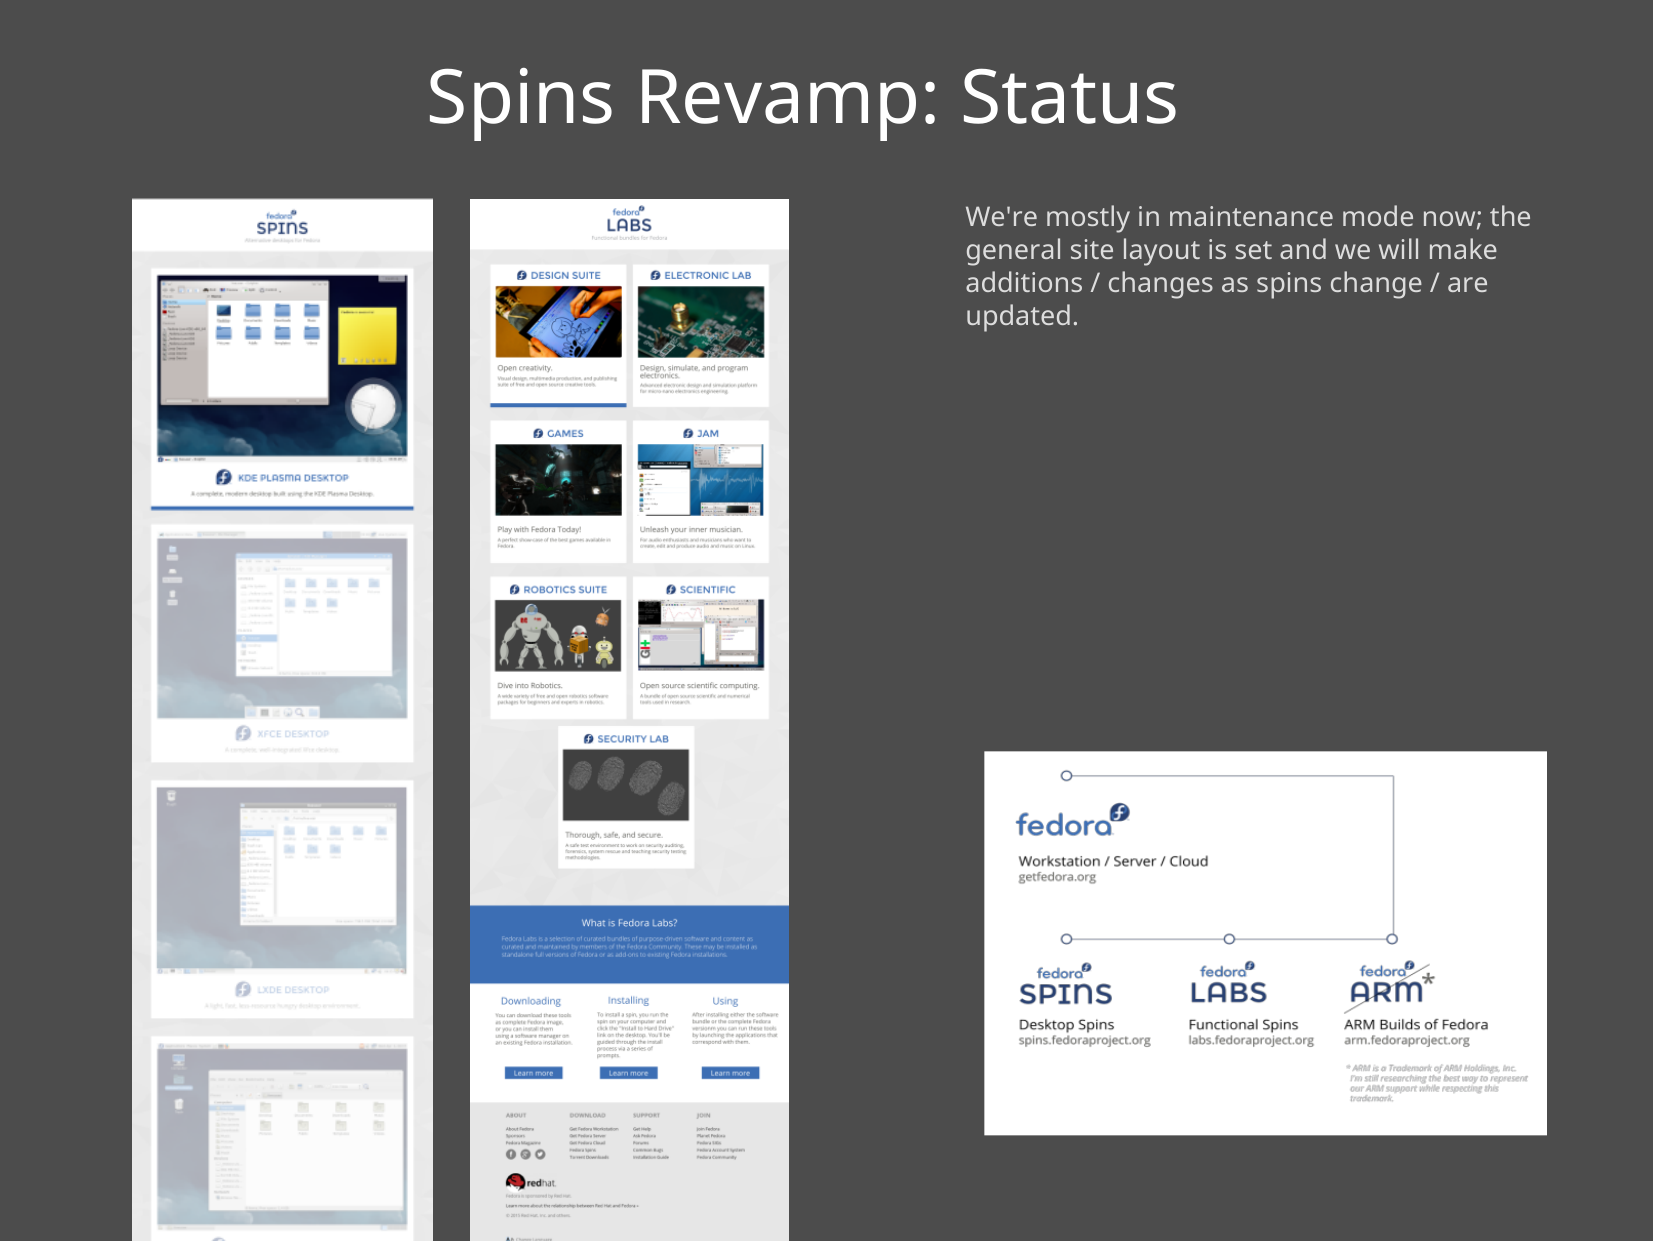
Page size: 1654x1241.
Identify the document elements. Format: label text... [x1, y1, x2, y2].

title We're mostly in maintenance mode now; the general site layout is set and we will make additions / changes as spins change / are updated. [965, 198, 1590, 334]
title Spins Revamp: Status [53, 0, 1554, 233]
picture [132, 198, 433, 1241]
picture [470, 199, 789, 1241]
text_box [984, 751, 1547, 1136]
picture [994, 750, 1550, 1122]
